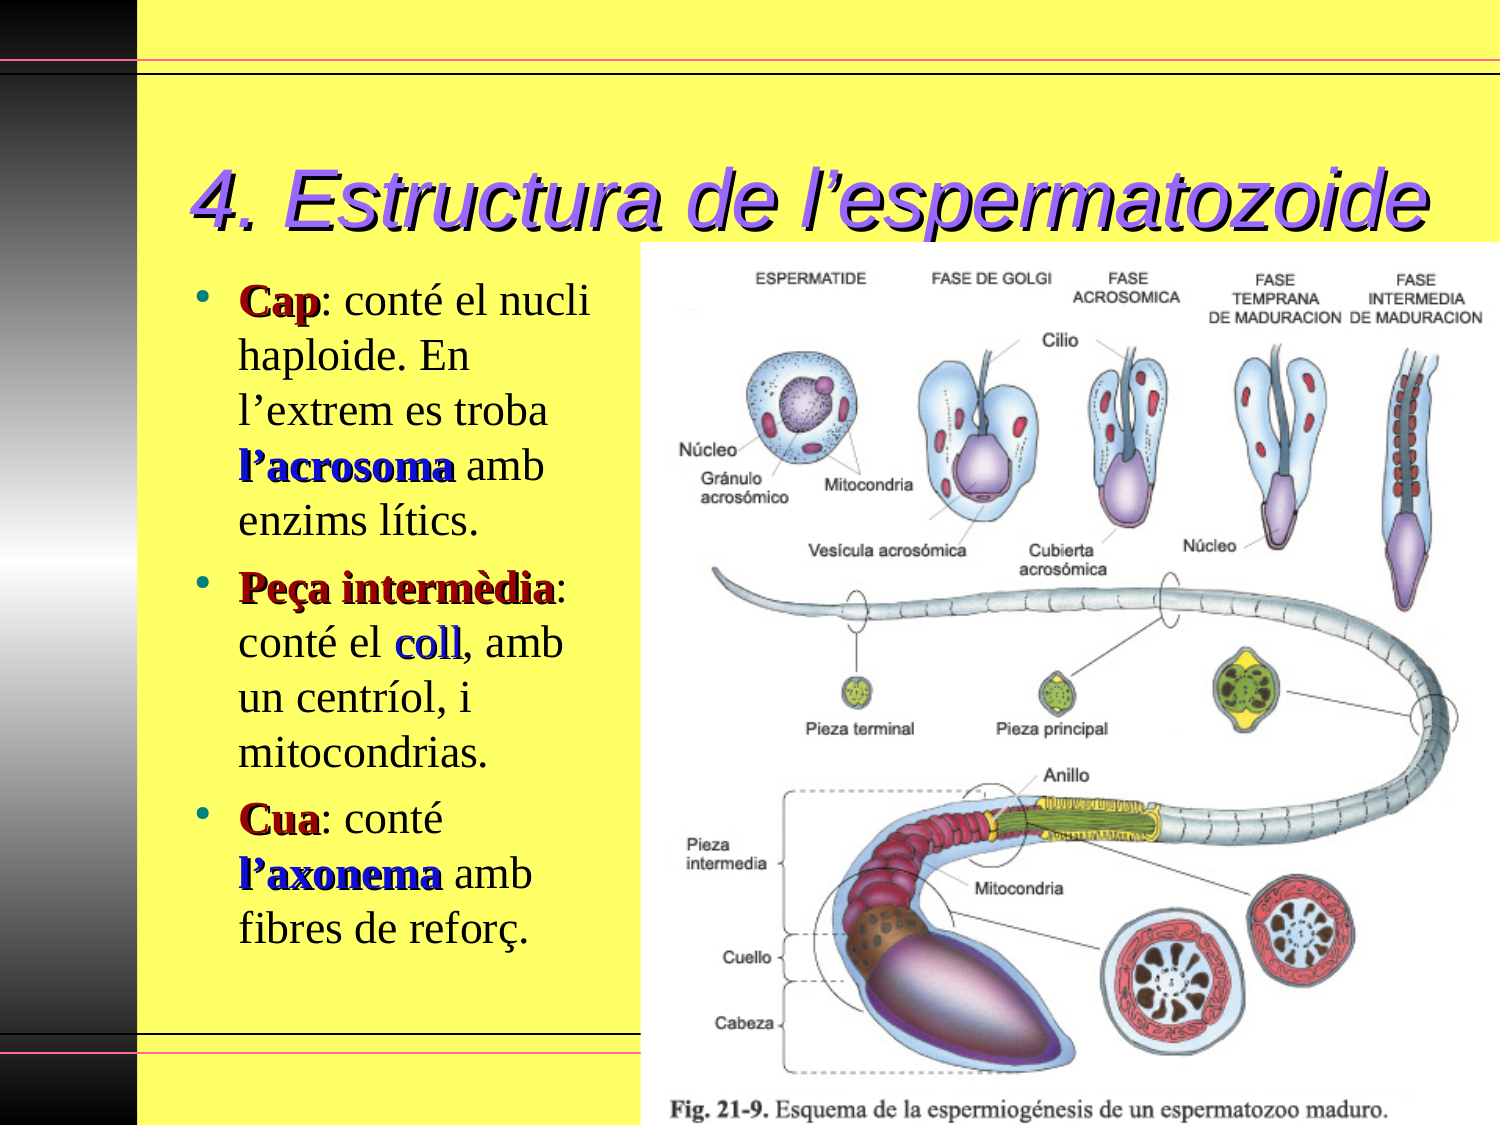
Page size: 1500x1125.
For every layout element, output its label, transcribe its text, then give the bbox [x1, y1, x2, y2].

picture [640, 242, 1500, 1125]
title 4. Estructura de l’espermatozoide [174, 76, 1450, 312]
list Cap: conté el nucli haploide. En l’extrem es troba l’acrosoma amb enzims lítics. Peça intermèdia: conté el coll, amb un centríol, i mitocondrias. Cua: conté l’axonema amb fibres de reforç. [149, 262, 609, 1071]
